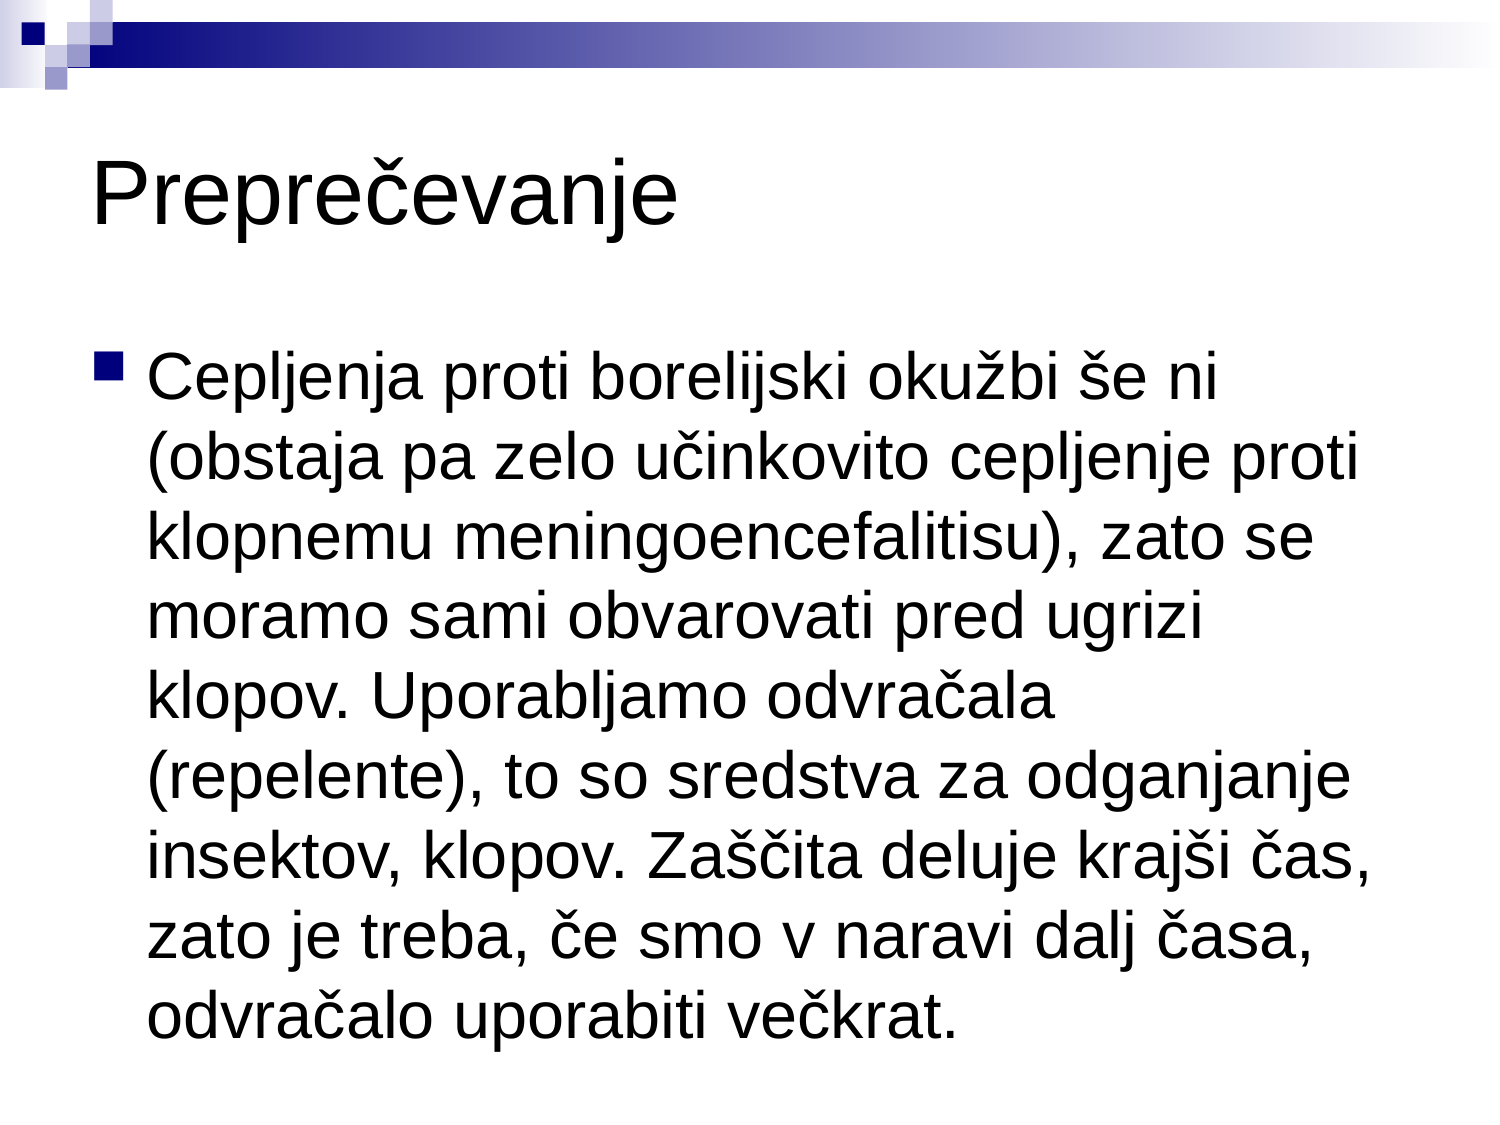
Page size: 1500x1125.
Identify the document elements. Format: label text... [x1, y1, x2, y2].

list Cepljenja proti borelijski okužbi še ni (obstaja pa zelo učinkovito cepljenje proti klopnemu meningoencefalitisu), zato se moramo sami obvarovati pred ugrizi klopov. Uporabljamo odvračala (repelente), to so sredstva za odganjanje insektov, klopov. Zaščita deluje krajši čas, zato je treba, če smo v naravi dalj časa, odvračalo uporabiti večkrat. [75, 324, 1425, 963]
title Preprečevanje [75, 75, 1425, 300]
